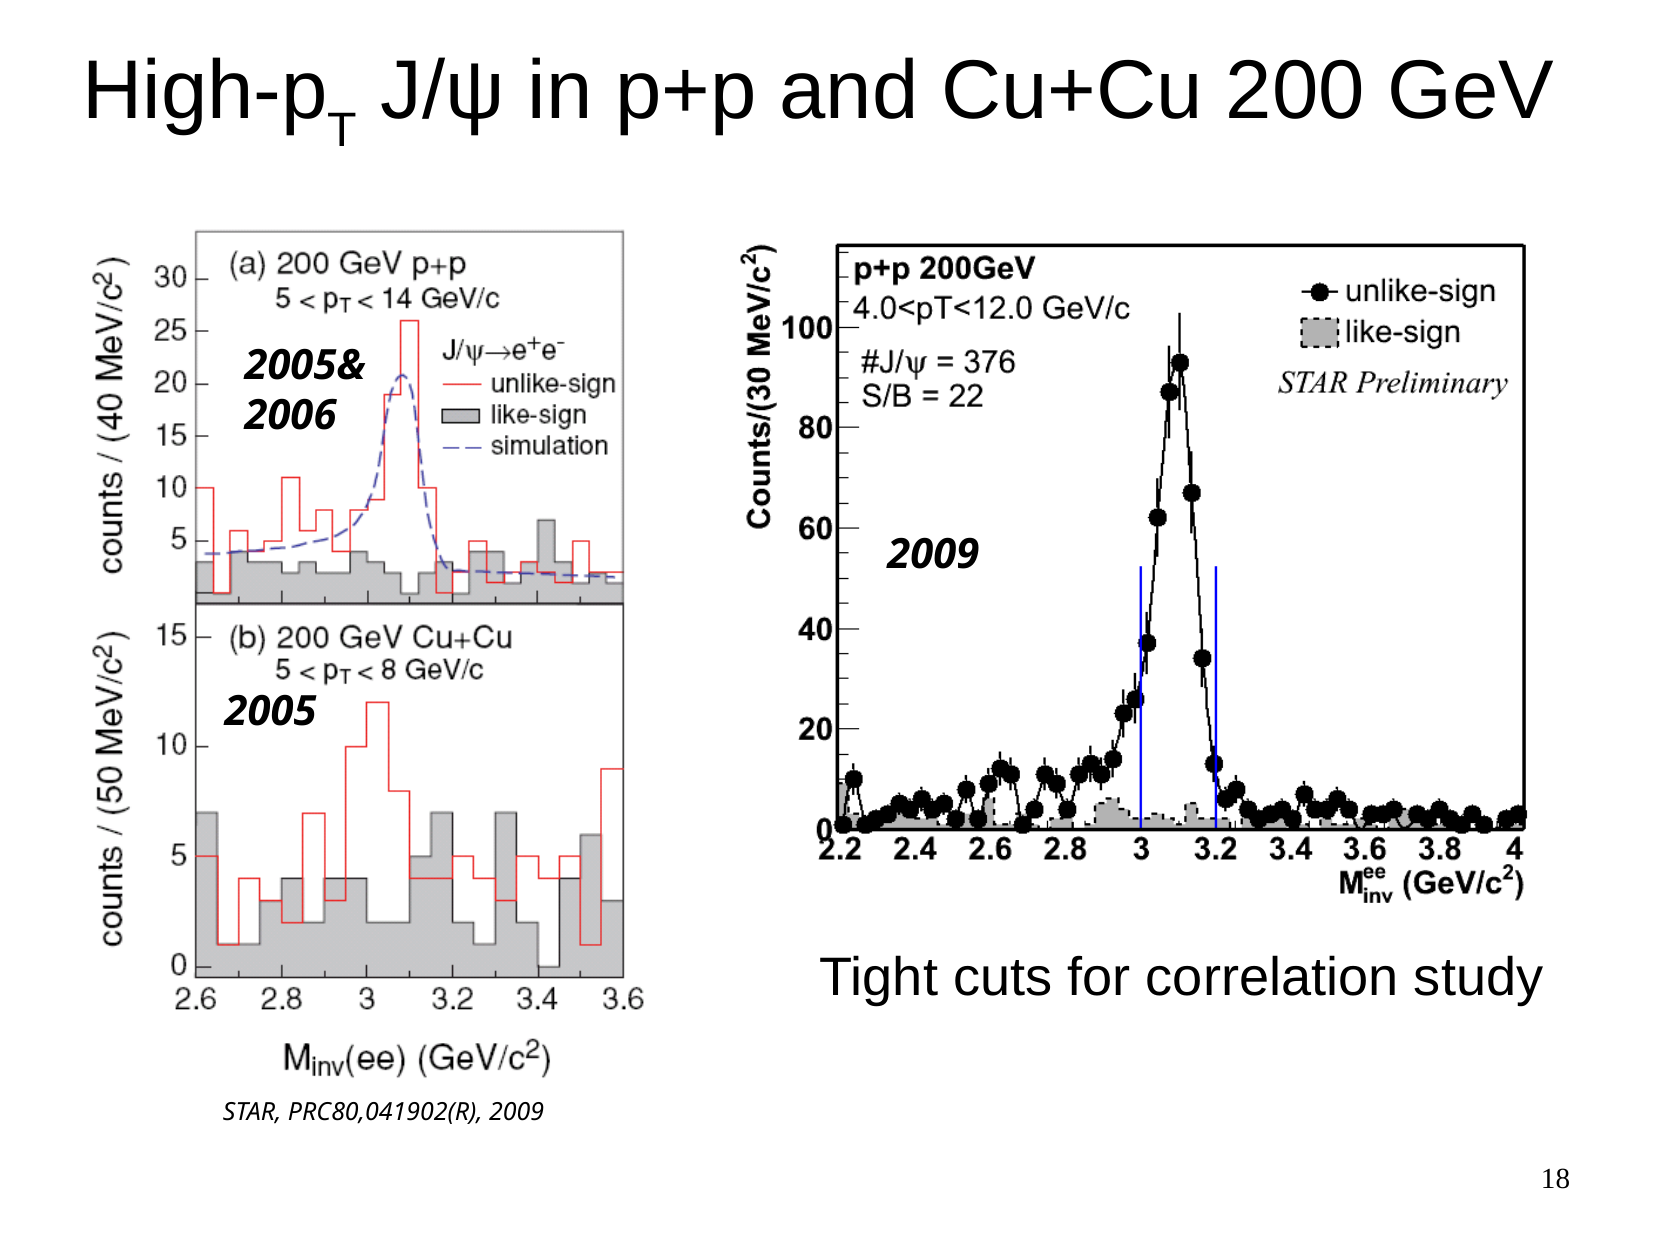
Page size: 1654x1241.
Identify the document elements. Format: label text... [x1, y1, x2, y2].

text_box 2005& 2006 [229, 330, 382, 446]
text_box 2009 [872, 519, 995, 585]
picture [75, 225, 647, 1081]
picture [723, 239, 1540, 910]
text_box STAR, PRC80,041902(R), 2009 [208, 1087, 560, 1133]
text_box 2005 [209, 675, 332, 742]
text_box Tight cuts for correlation study [784, 933, 1560, 1071]
title High-pT J/ψ in p+p and Cu+Cu 200 GeV [82, 43, 1571, 157]
